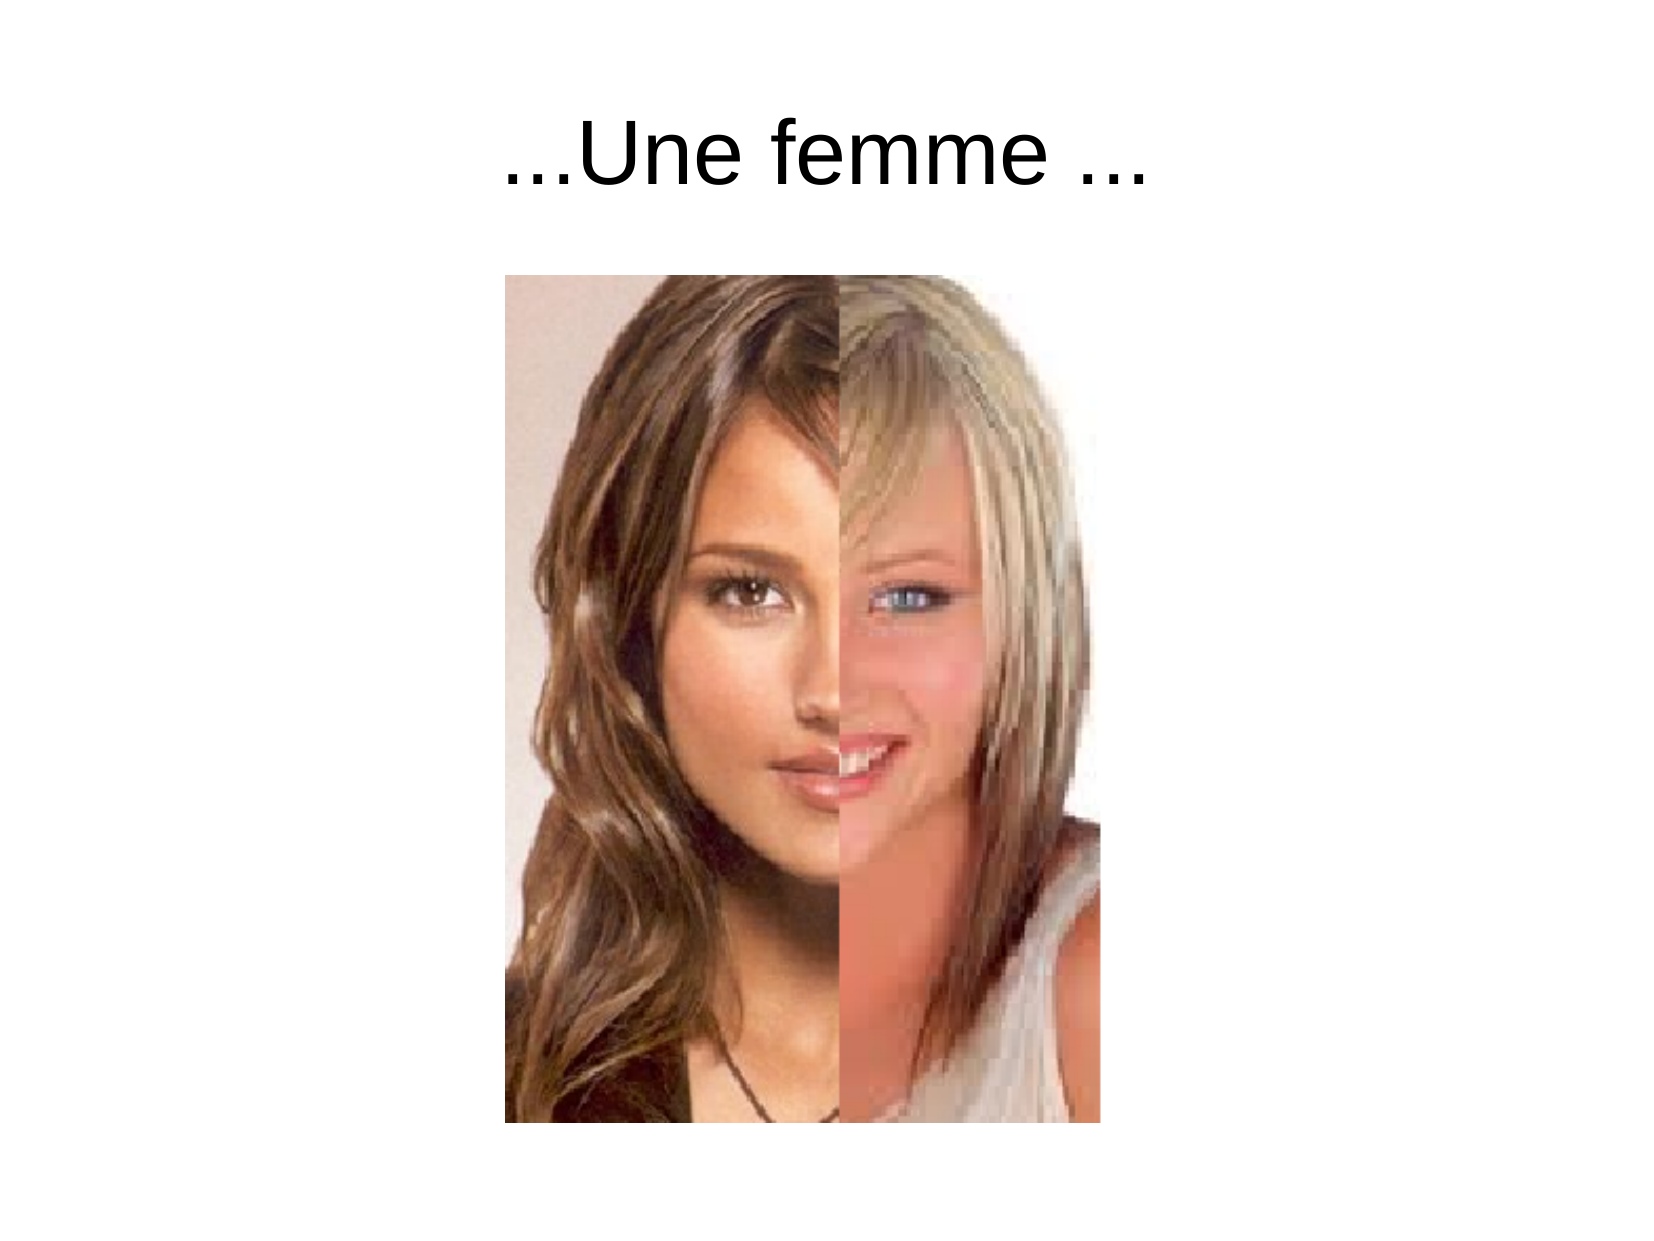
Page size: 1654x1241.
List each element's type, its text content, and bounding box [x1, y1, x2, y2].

picture [505, 275, 1103, 1123]
title ...Une femme ... [82, 49, 1571, 257]
